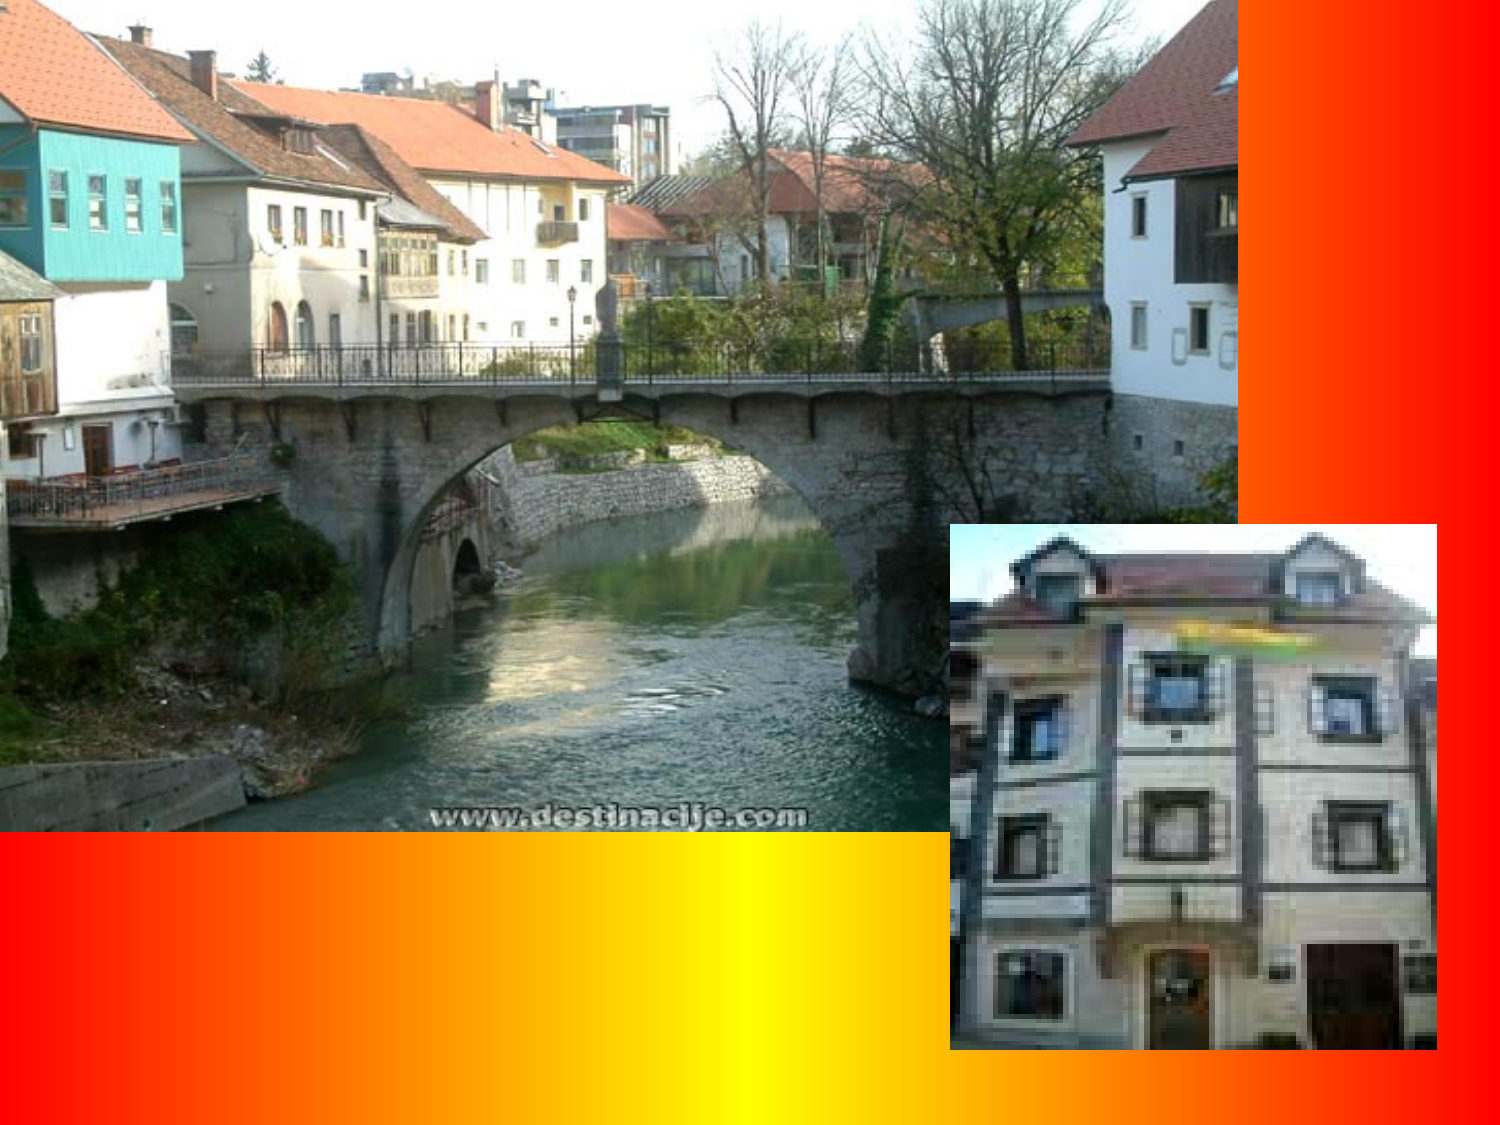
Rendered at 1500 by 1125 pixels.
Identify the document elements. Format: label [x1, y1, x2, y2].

picture [0, 0, 1437, 1050]
